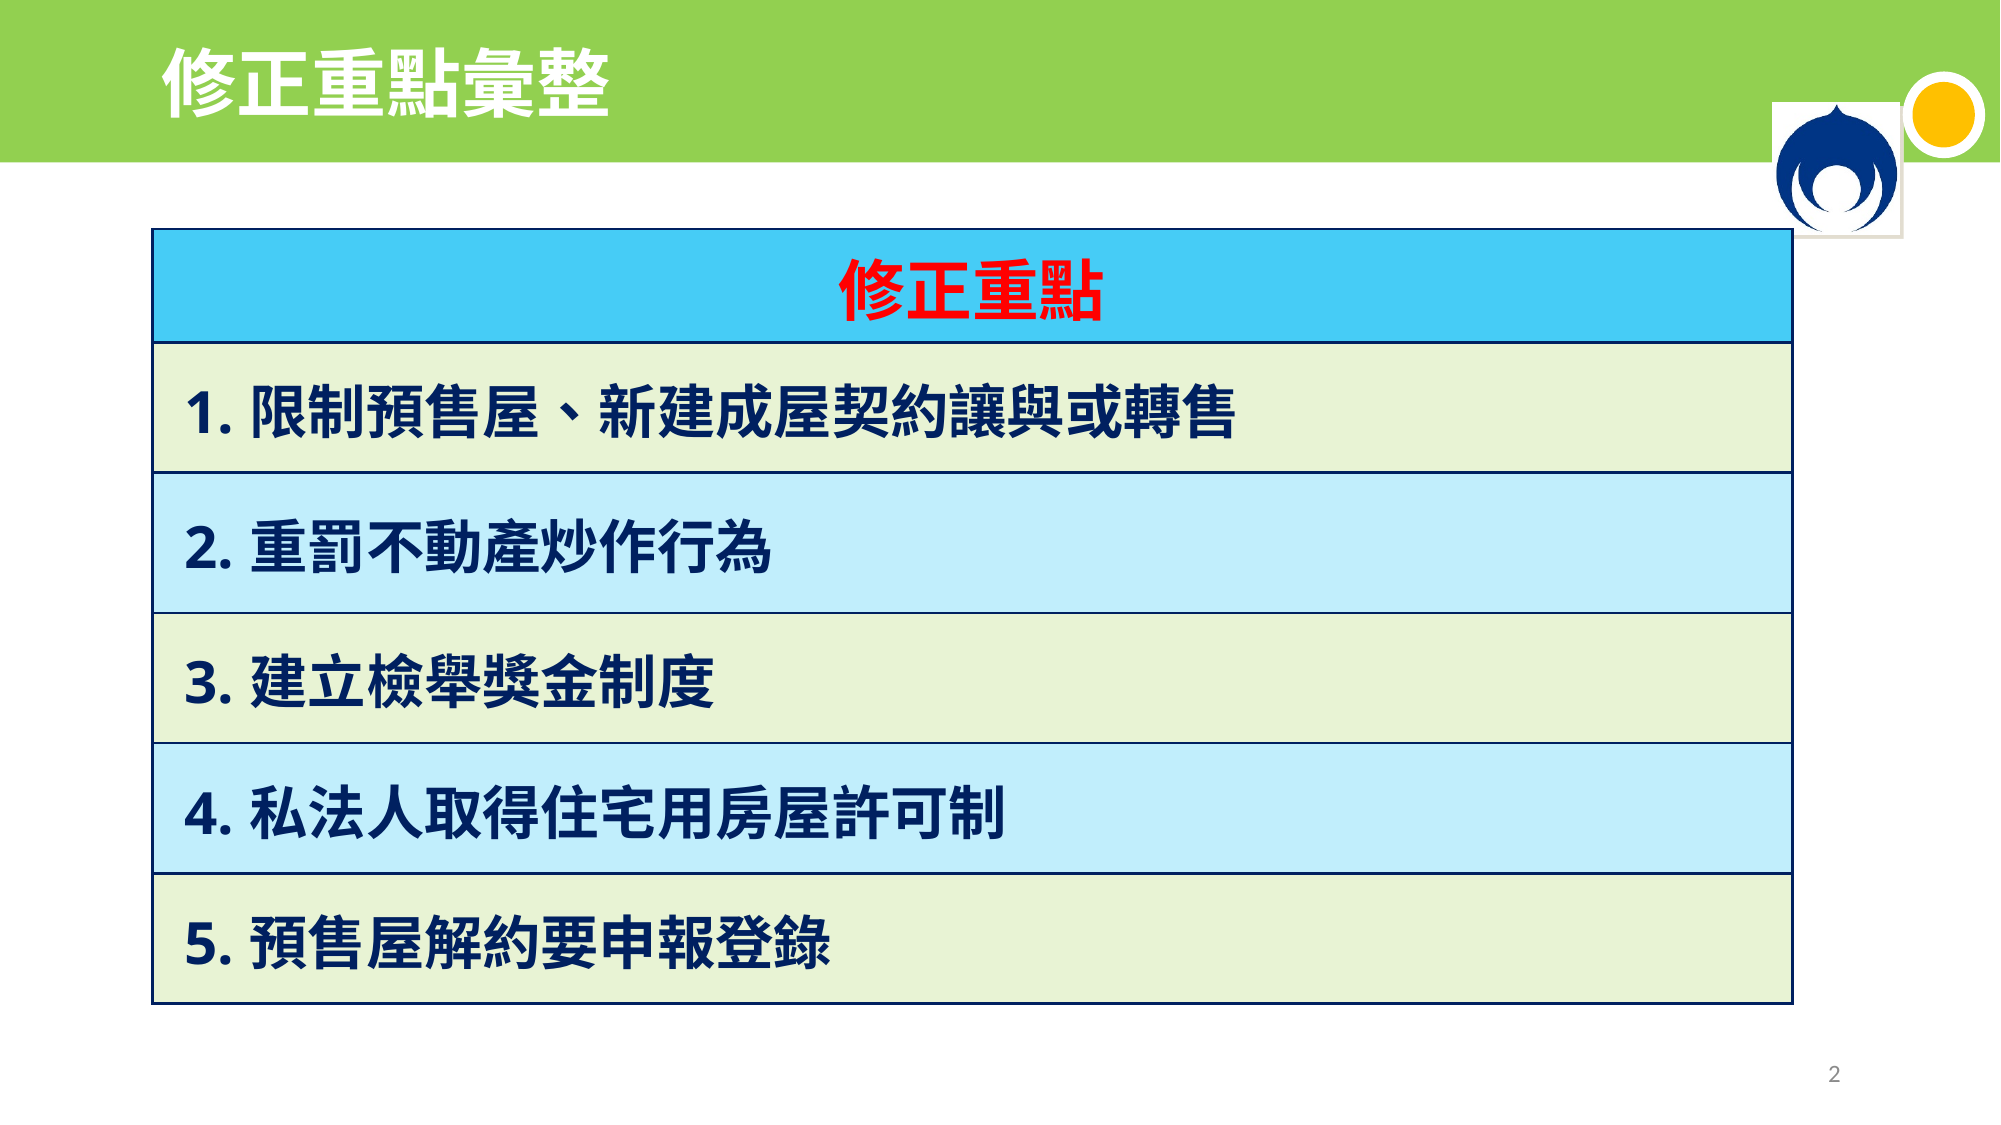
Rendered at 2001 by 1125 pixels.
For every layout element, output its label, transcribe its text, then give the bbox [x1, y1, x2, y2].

table_cell 4.私法人取得住宅用房屋許可制 [154, 744, 1791, 872]
table_header 修正重點 [154, 230, 1791, 341]
picture [1772, 102, 1900, 235]
title 修正重點彙整 [146, 41, 1872, 122]
slide_number <編號> [1405, 1042, 1856, 1103]
table_cell 2.重罰不動產炒作行為 [154, 474, 1791, 612]
table_cell 3.建立檢舉獎金制度 [154, 614, 1791, 742]
table_cell 1.限制預售屋、新建成屋契約讓與或轉售 [154, 344, 1791, 471]
table_cell 5.預售屋解約要申報登錄 [154, 875, 1791, 1002]
